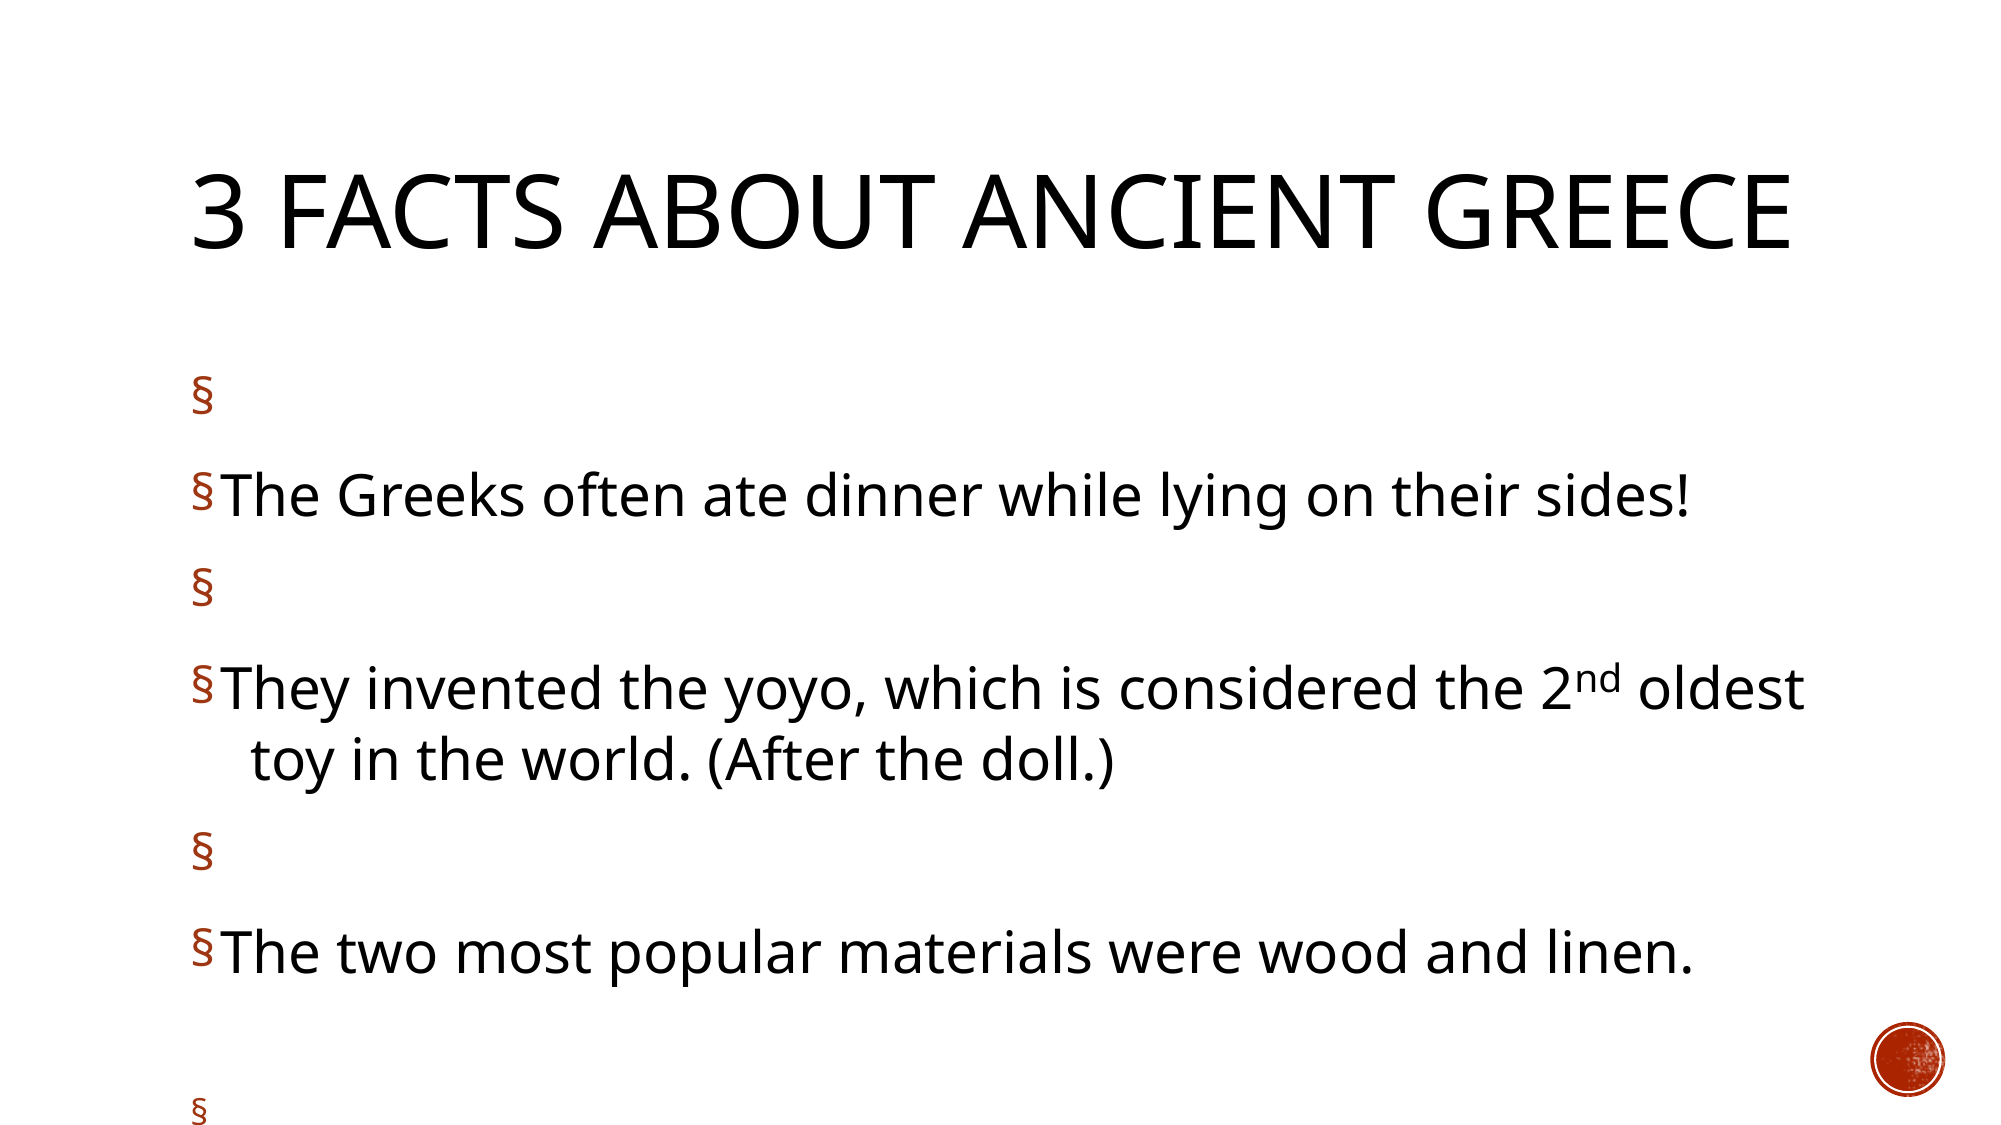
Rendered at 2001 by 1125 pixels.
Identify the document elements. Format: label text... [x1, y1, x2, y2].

list The Greeks often ate dinner while lying on their sides! They invented the yoyo, which is considered the 2nd oldest toy in the world. (After the doll.) The two most popular materials were wood and linen. [175, 348, 1826, 1013]
title 3 Facts about Ancient Greece [175, 79, 1826, 344]
